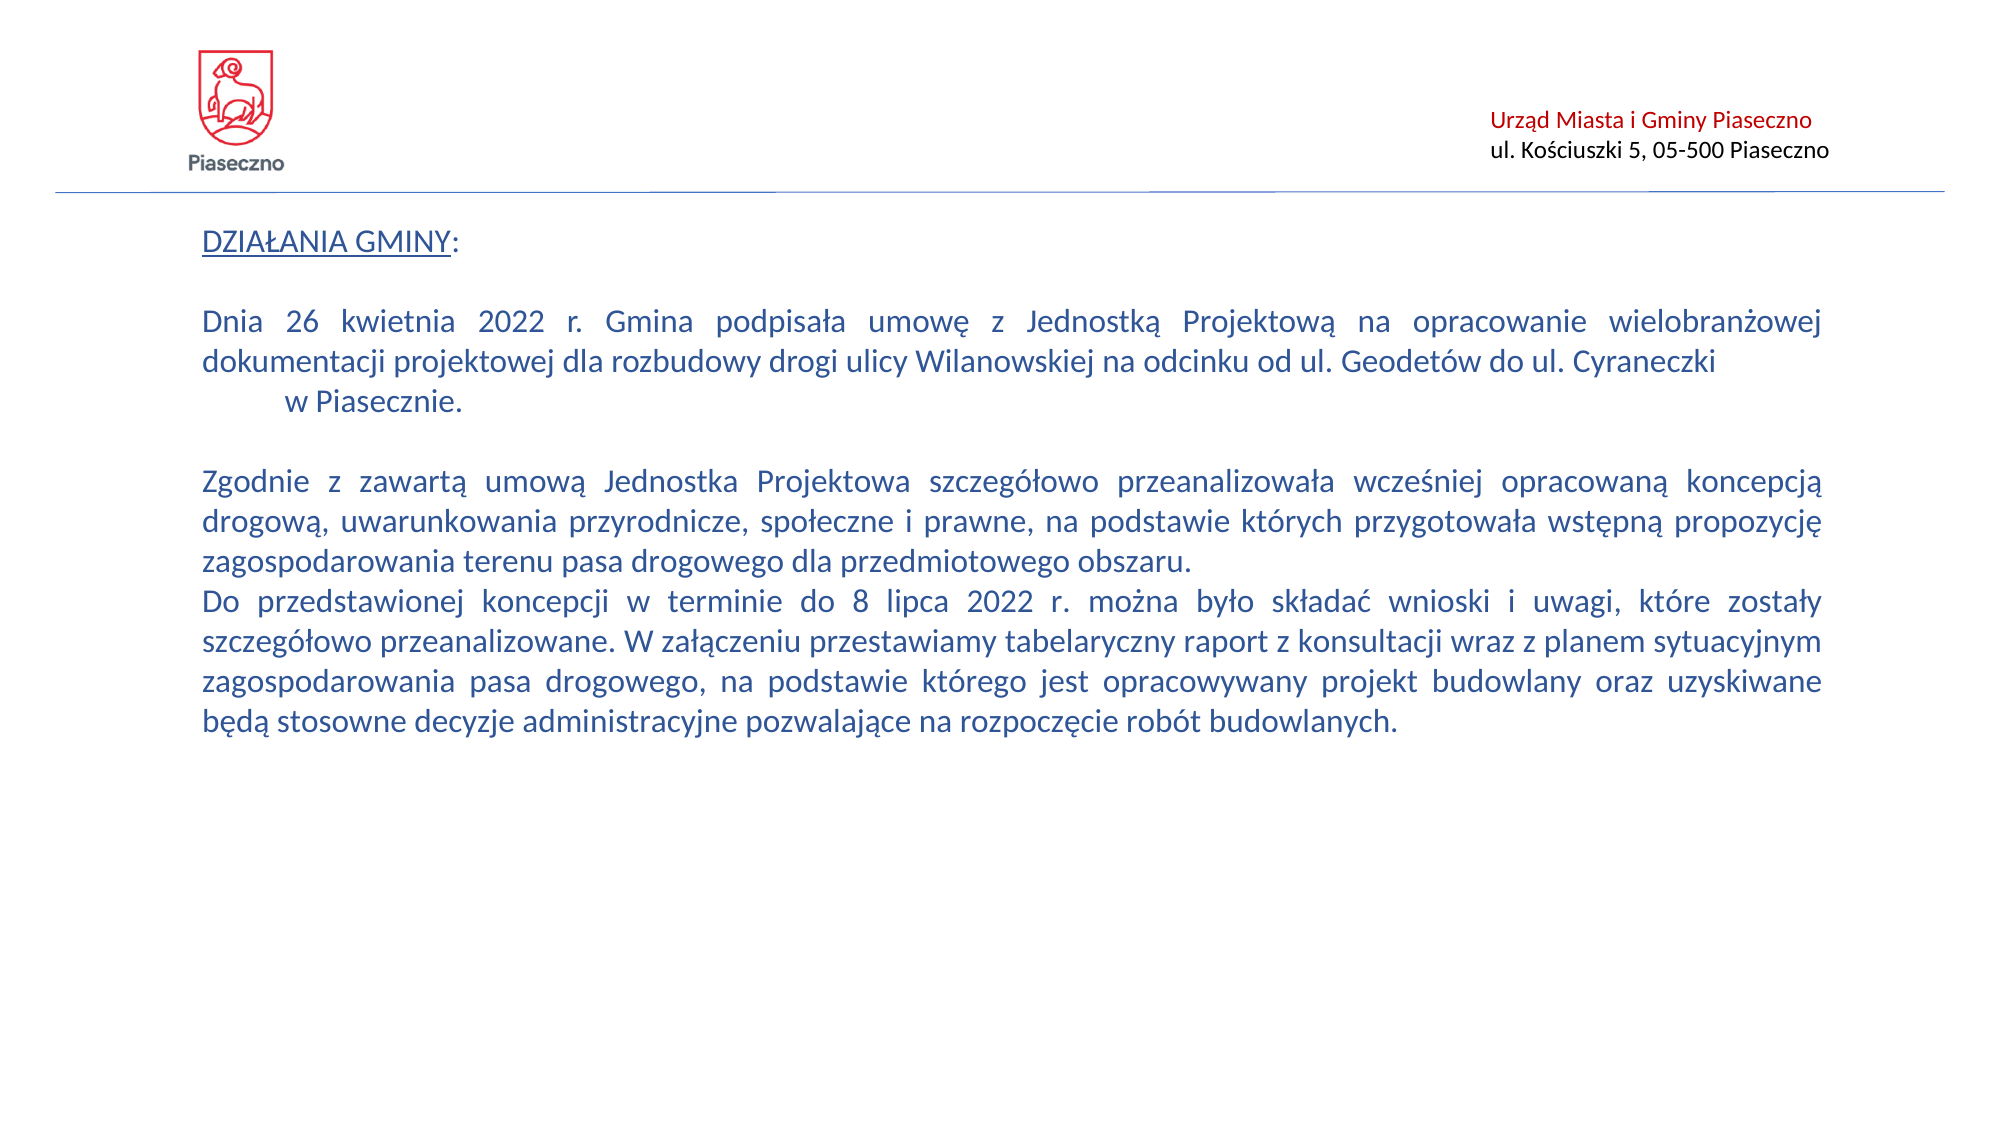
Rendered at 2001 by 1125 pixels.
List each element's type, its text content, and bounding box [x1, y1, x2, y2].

text_box Urząd Miasta i Gminy Piaseczno ul. Kościuszki 5, 05-500 Piaseczno [1475, 96, 2000, 171]
text_box DZIAŁANIA GMINY: Dnia 26 kwietnia 2022 r. Gmina podpisała umowę z Jednostką Projektową na opracowanie wielobranżowej dokumentacji projektowej dla rozbudowy drogi ulicy Wilanowskiej na odcinku od ul. Geodetów do ul. Cyraneczki w Piasecznie. Zgodnie z zawartą umową Jednostka Projektowa szczegółowo przeanalizowała wcześniej opracowaną koncepcją drogową, uwarunkowania przyrodnicze, społeczne i prawne, na podstawie których przygotowała wstępną propozycję zagospodarowania terenu pasa drogowego dla przedmiotowego obszaru. Do przedstawionej koncepcji w terminie do 8 lipca 2022 r. można było składać wnioski i uwagi, które zostały szczegółowo przeanalizowane. W załączeniu przestawiamy tabelaryczny raport z konsultacji wraz z planem sytuacyjnym zagospodarowania pasa drogowego, na podstawie którego jest opracowywany projekt budowlany oraz uzyskiwane będą stosowne decyzje administracyjne pozwalające na rozpoczęcie robót budowlanych. [187, 212, 1840, 786]
picture [187, 48, 285, 173]
